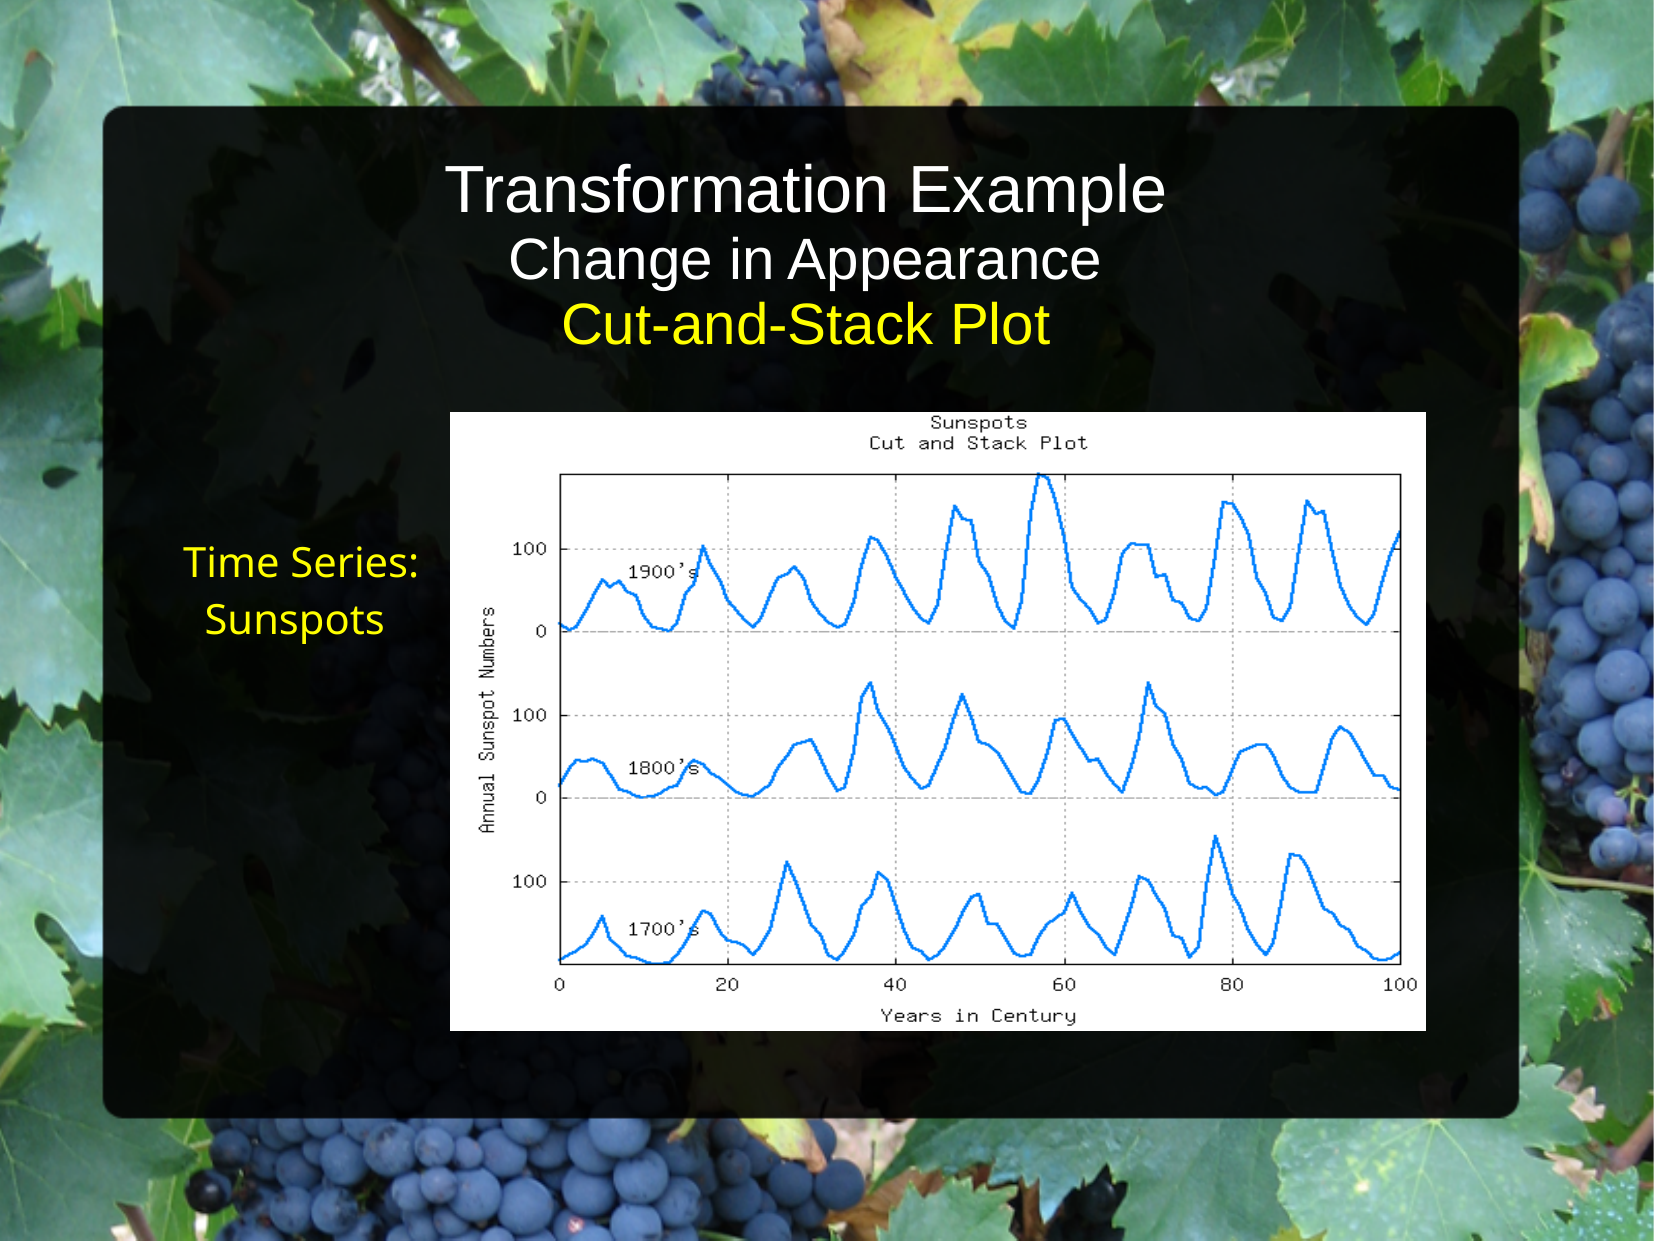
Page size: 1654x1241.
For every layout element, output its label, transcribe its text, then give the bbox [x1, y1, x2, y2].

title Transformation Example Change in Appearance Cut-and-Stack Plot [112, 152, 1501, 357]
picture [0, 0, 1654, 1241]
text_box Time Series: Sunspots [144, 525, 450, 676]
